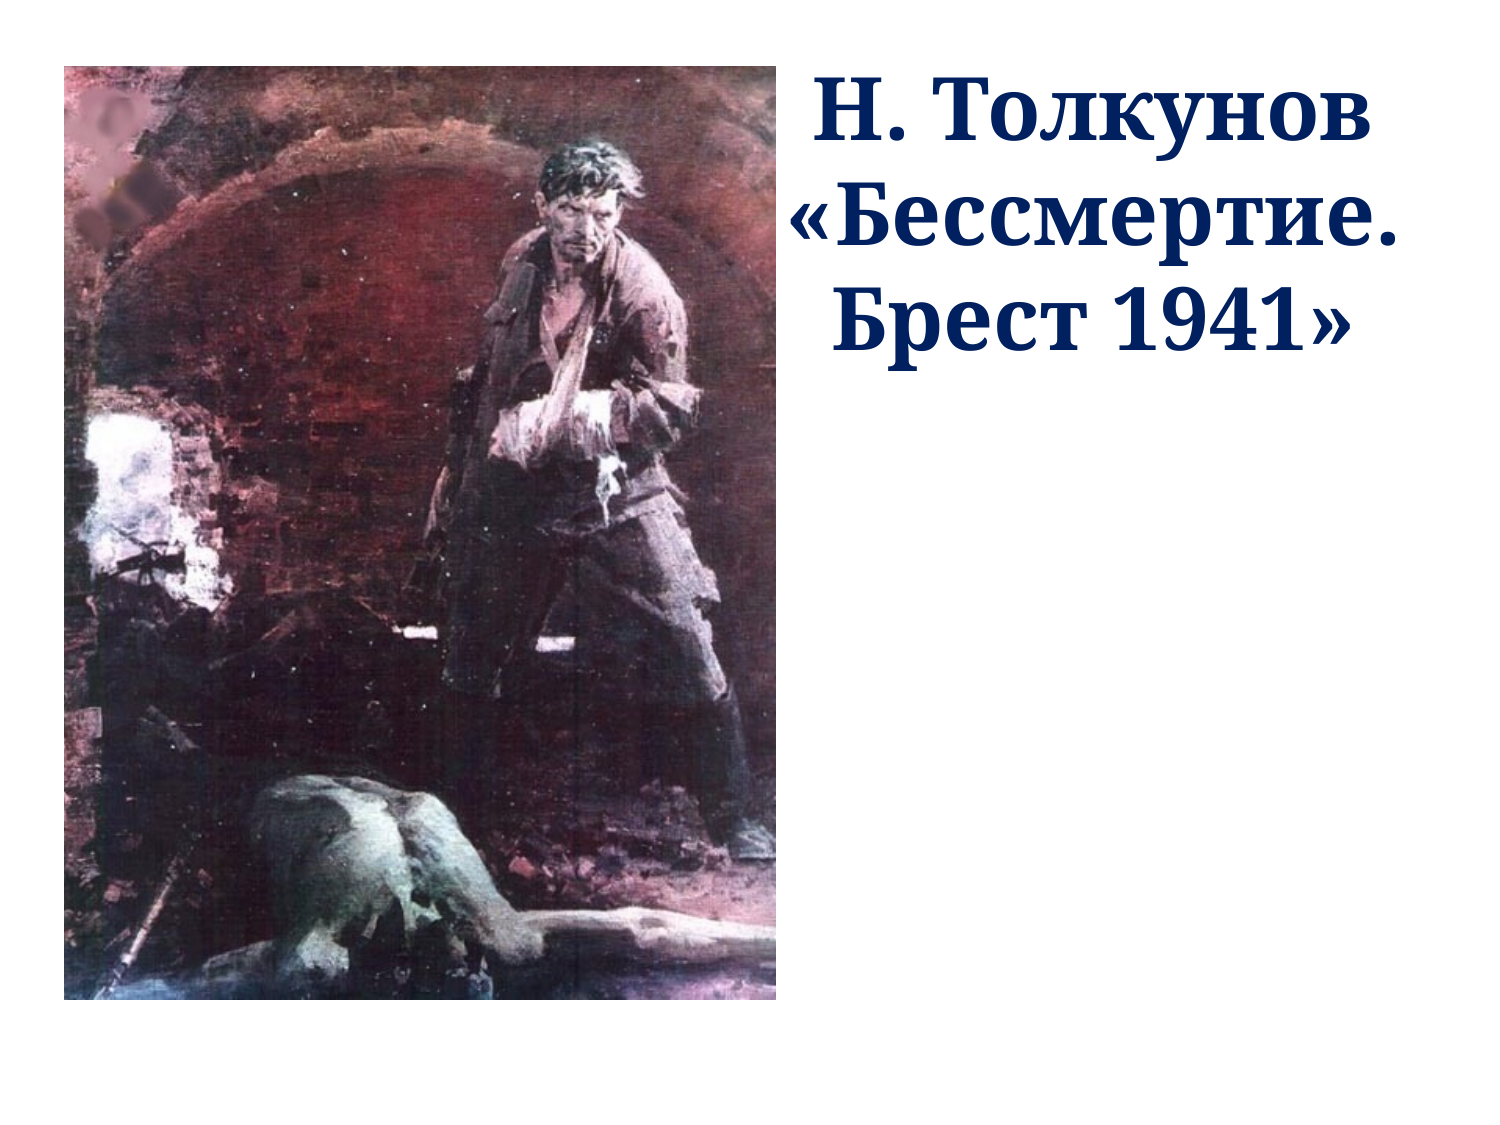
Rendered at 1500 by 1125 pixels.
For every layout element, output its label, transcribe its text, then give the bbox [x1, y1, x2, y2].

title Н. Толкунов «Бессмертие. Брест 1941» [761, 45, 1425, 551]
picture [64, 66, 776, 1000]
